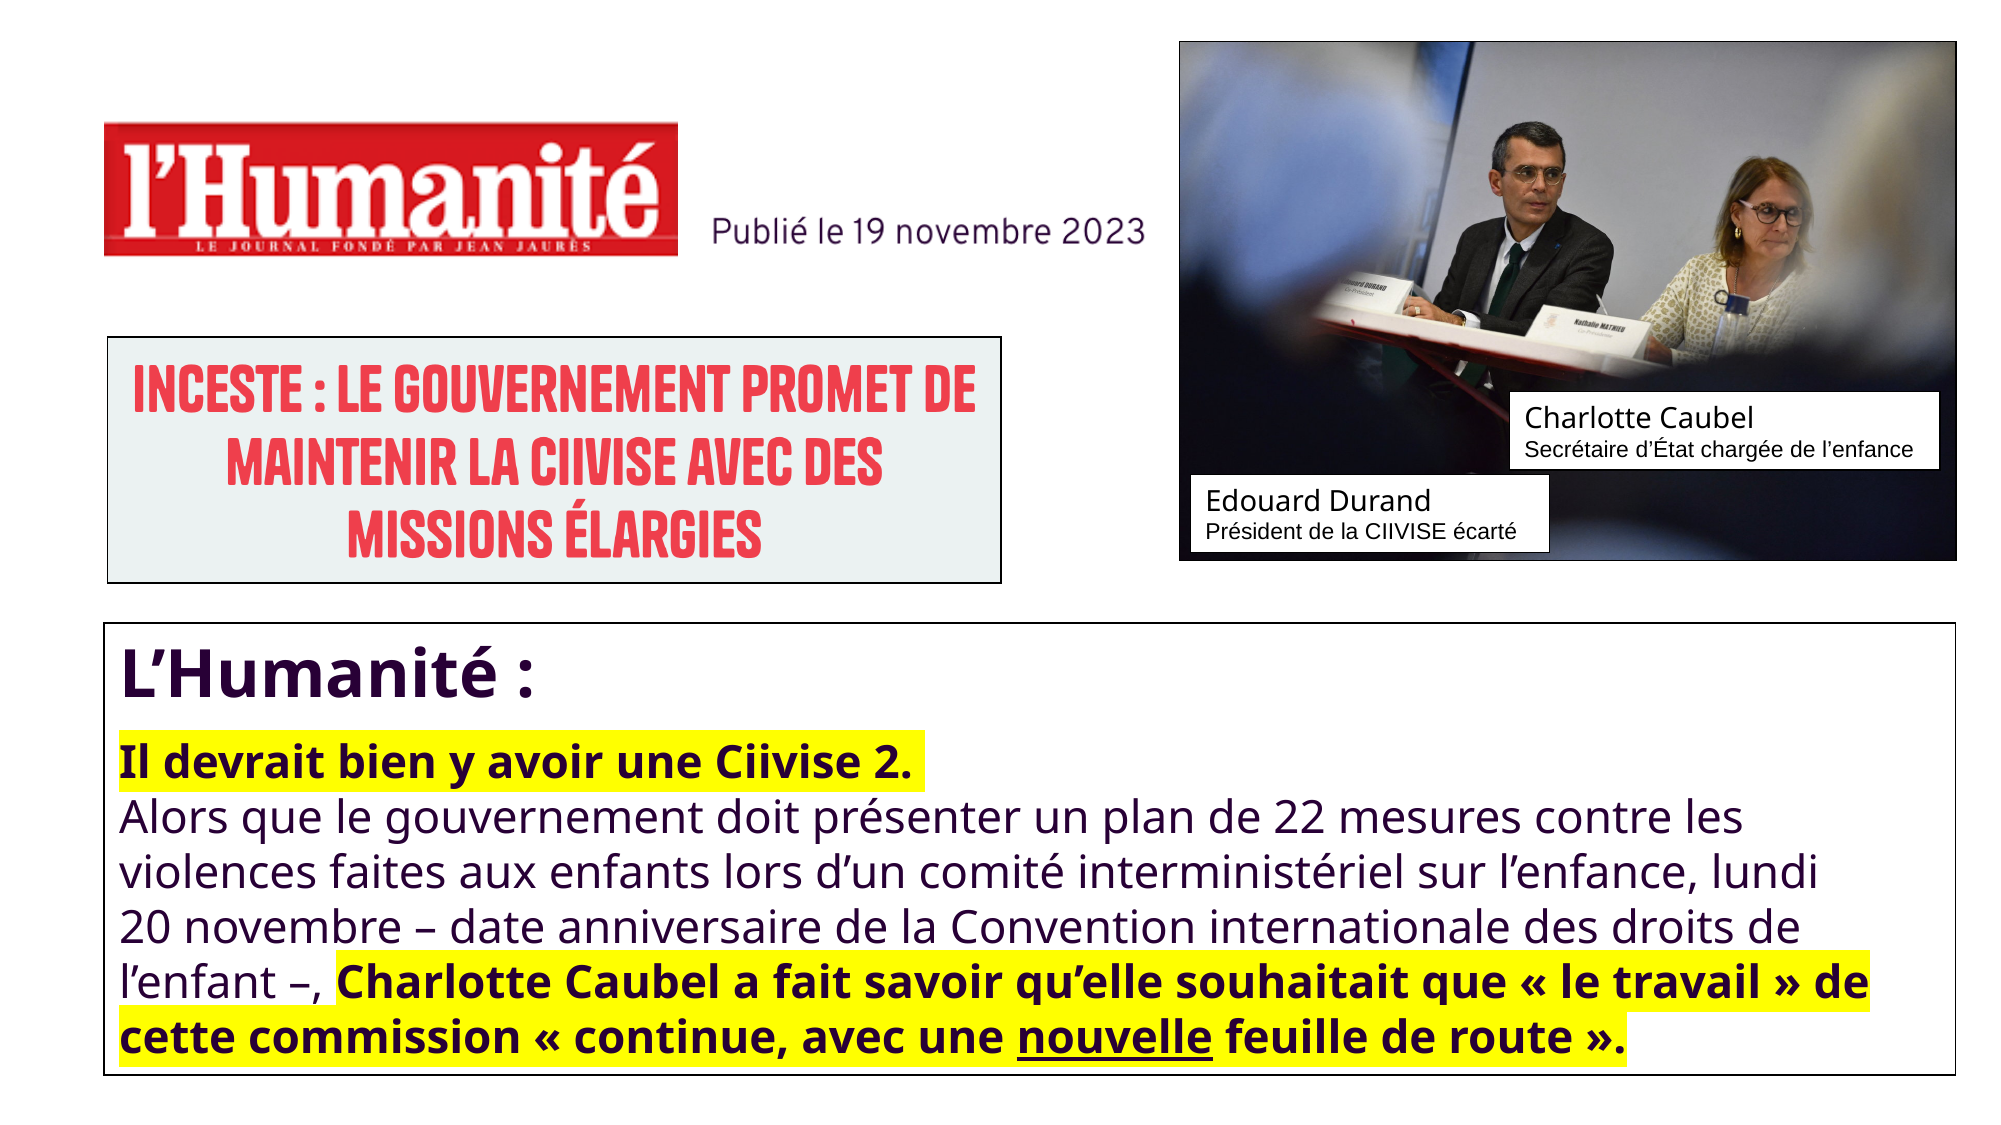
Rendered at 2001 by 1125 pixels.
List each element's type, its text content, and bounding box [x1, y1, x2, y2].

picture [108, 337, 1000, 583]
text_box Charlotte Caubel Secrétaire d’État chargée de l’enfance [1509, 391, 1941, 470]
picture [104, 0, 678, 382]
text_box [203, 201, 234, 262]
text_box L’Humanité : Il devrait bien y avoir une Ciivise 2. Alors que le gouvernement doit présenter un plan de 22 mesures contre les violences faites aux enfants lors d’un comité interministériel sur l’enfance, lundi 20 novembre – date anniversaire de la Convention internationale des droits de l’enfant –, Charlotte Caubel a fait savoir qu’elle souhaitait que « le travail » de cette commission « continue, avec une nouvelle feuille de route ». [104, 623, 1956, 1075]
picture [1180, 42, 1956, 560]
picture [701, 205, 1162, 265]
text_box Edouard Durand Président de la CIIVISE écarté [1190, 474, 1550, 553]
